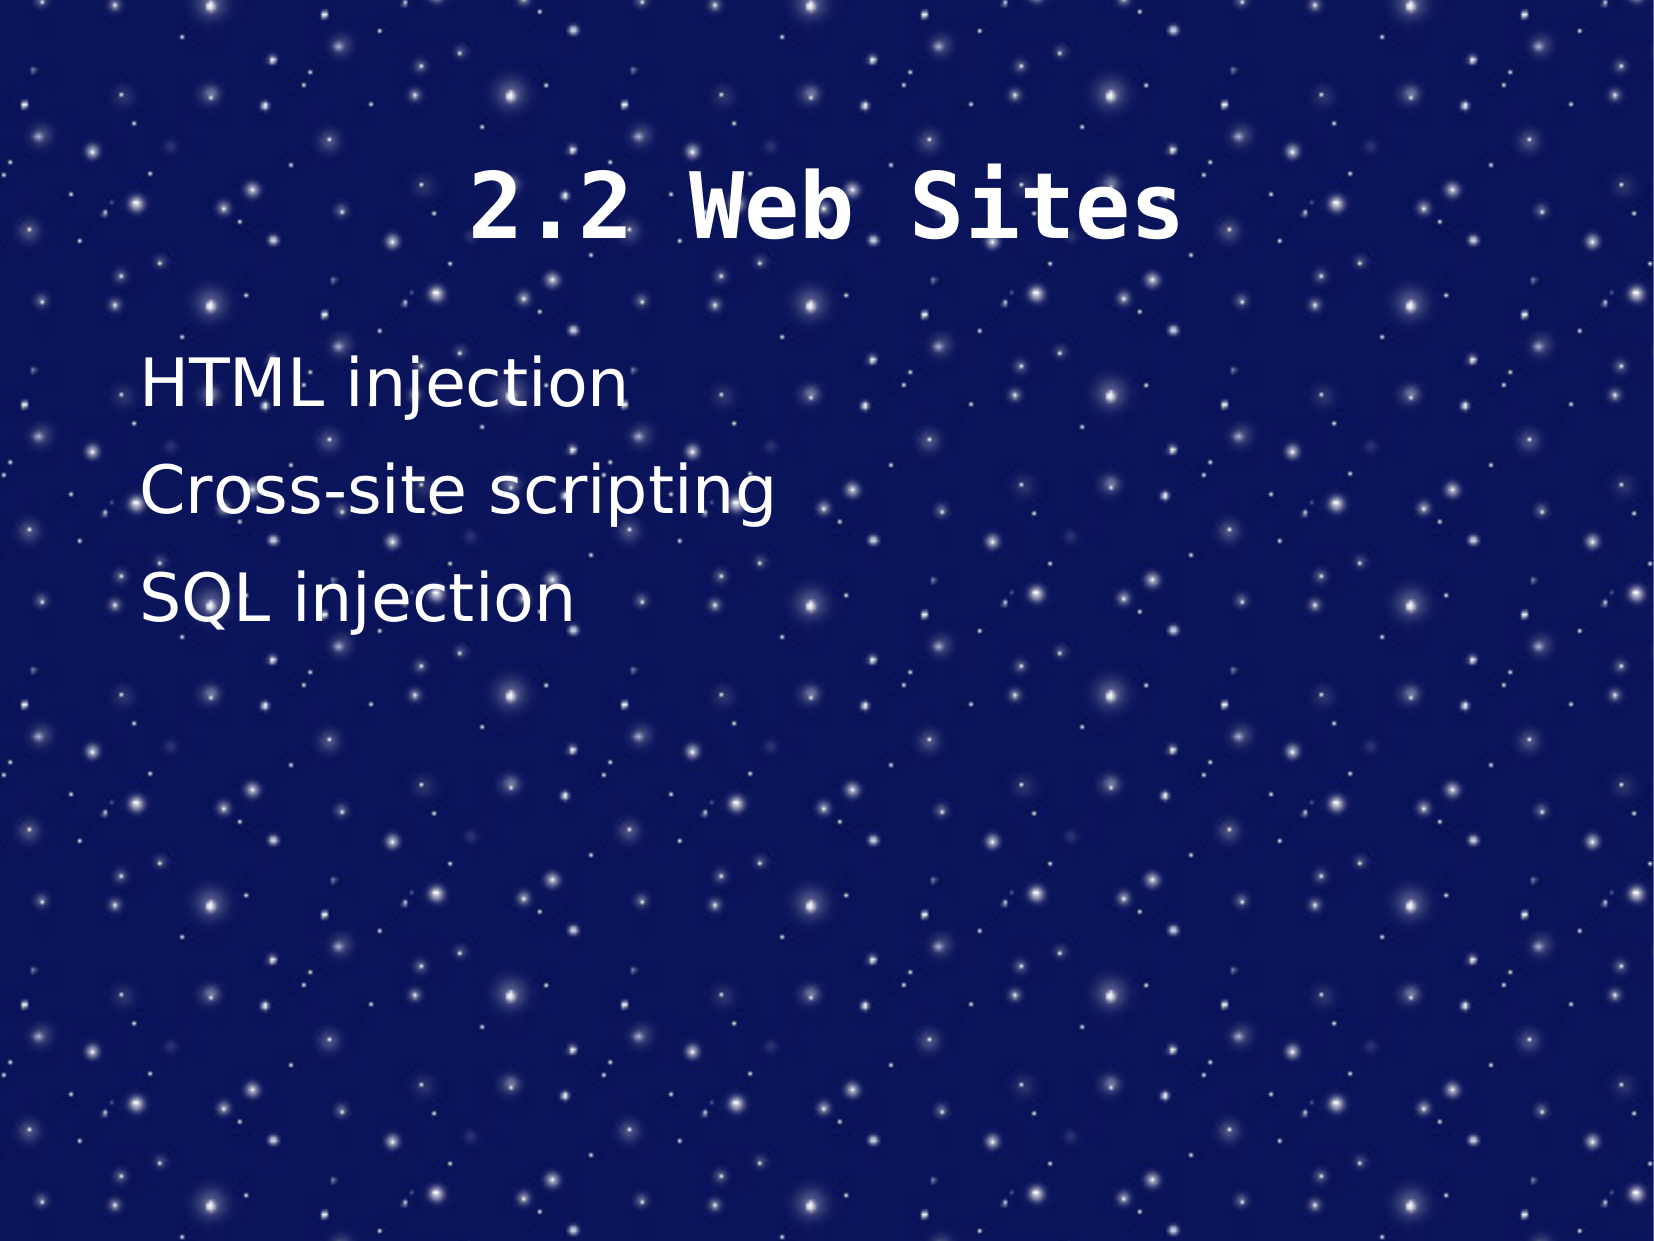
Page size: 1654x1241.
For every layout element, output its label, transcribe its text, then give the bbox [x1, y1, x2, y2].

list HTML injection Cross-site scripting SQL injection [121, 344, 1534, 1127]
picture [0, 0, 1654, 1241]
title 2.2 Web Sites [121, 102, 1534, 310]
